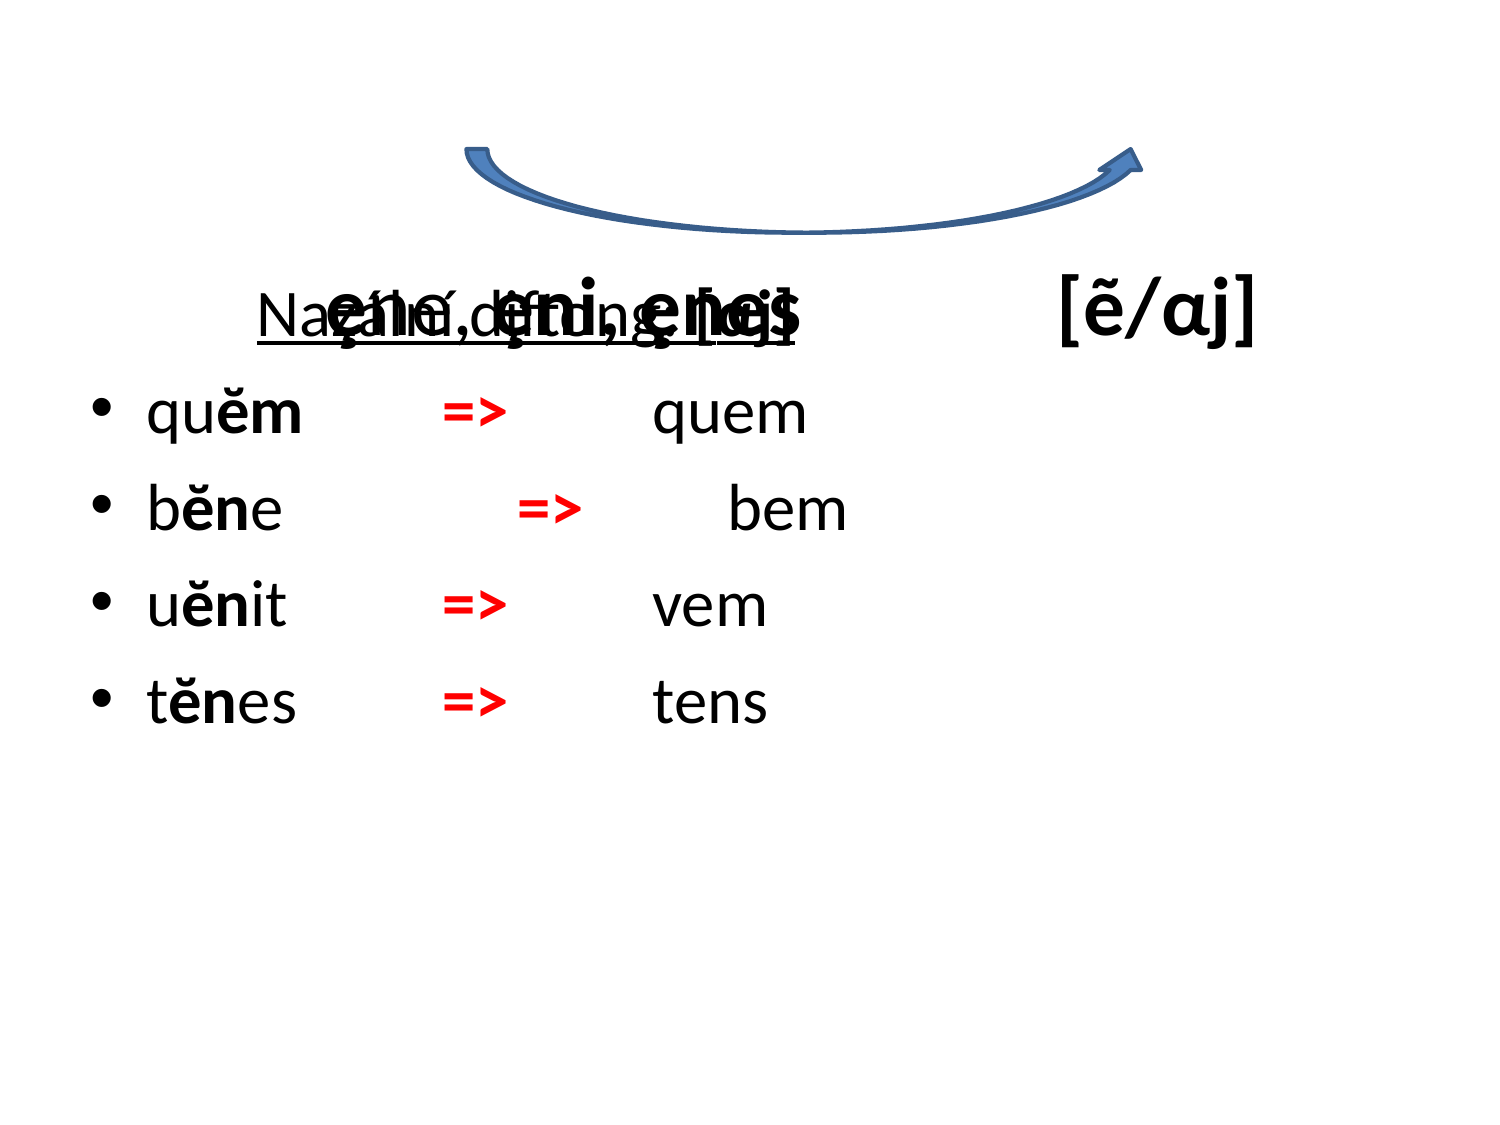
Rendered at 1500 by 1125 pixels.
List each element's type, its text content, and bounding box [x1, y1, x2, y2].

list Nazální diftong: [αj] quĕm => quem bĕne => bem uĕnit => vem tĕnes => tens [75, 262, 1426, 1005]
title ȩne, ȩni, ȩnes [ẽ/αj] [75, 45, 1426, 233]
text_box [466, 149, 1142, 233]
